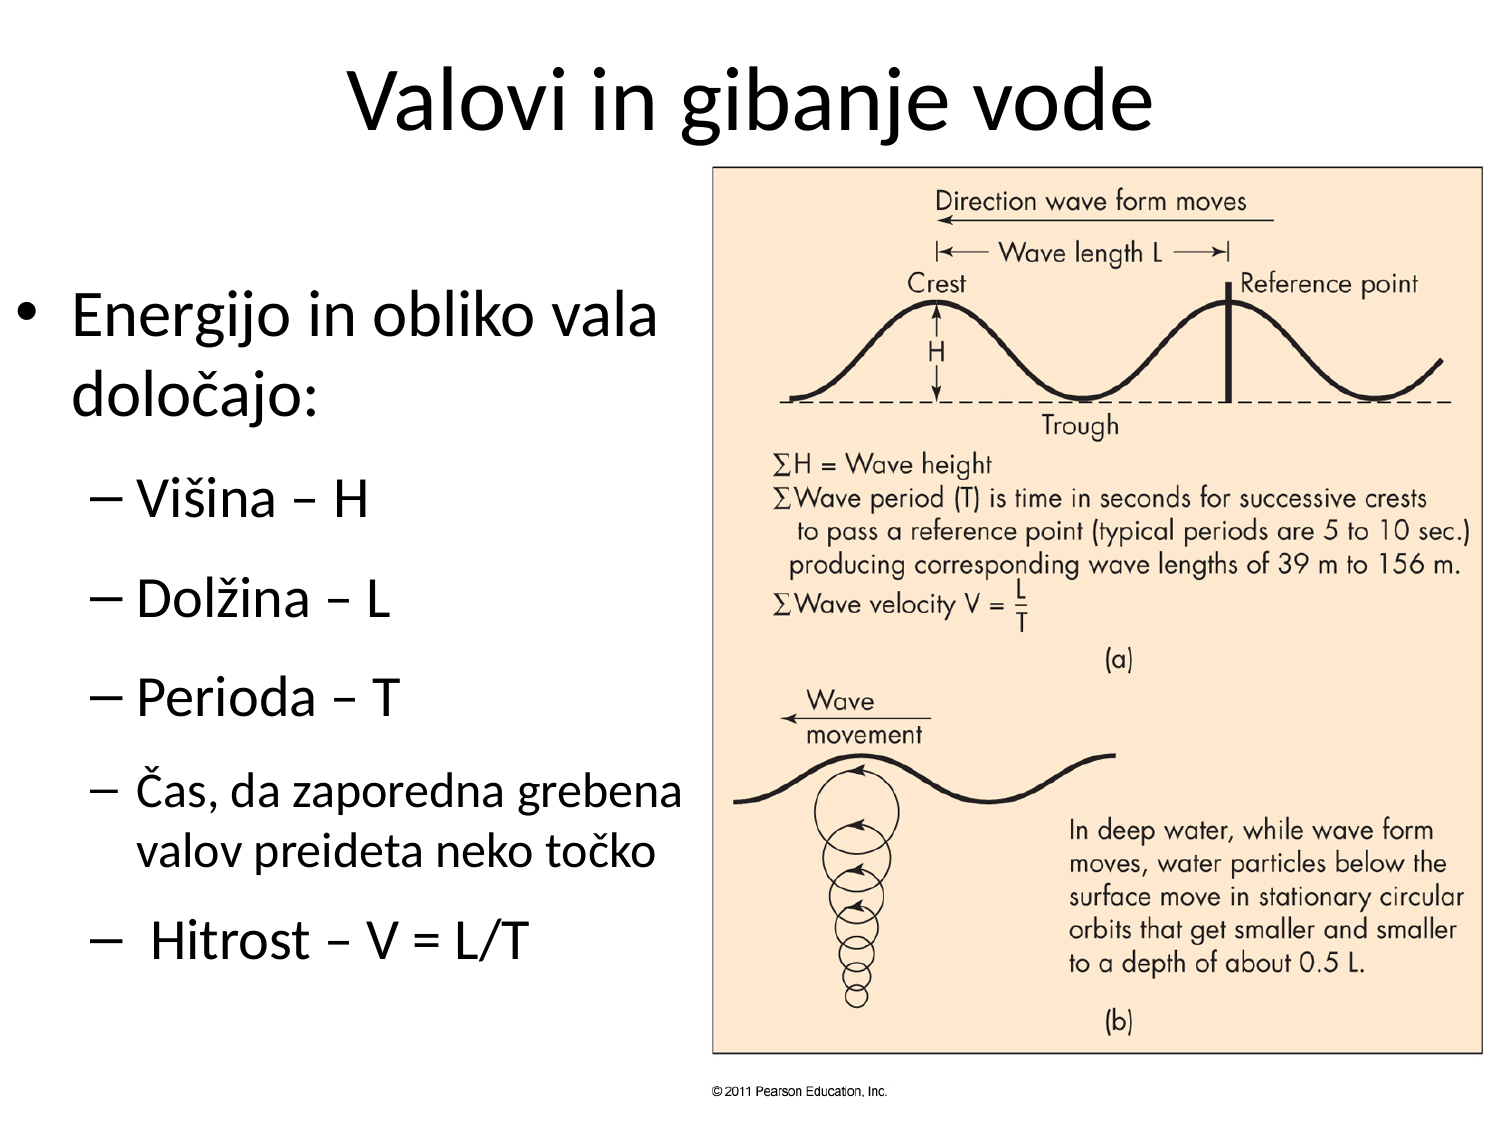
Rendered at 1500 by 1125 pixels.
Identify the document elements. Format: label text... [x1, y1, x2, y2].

title Valovi in gibanje vode [76, 0, 1427, 188]
list Energijo in obliko vala določajo: Višina – H Dolžina – L Perioda – T Čas, da zaporedna grebena valov preideta neko točko Hitrost – V = L/T [0, 262, 694, 1125]
picture [694, 148, 1500, 1125]
